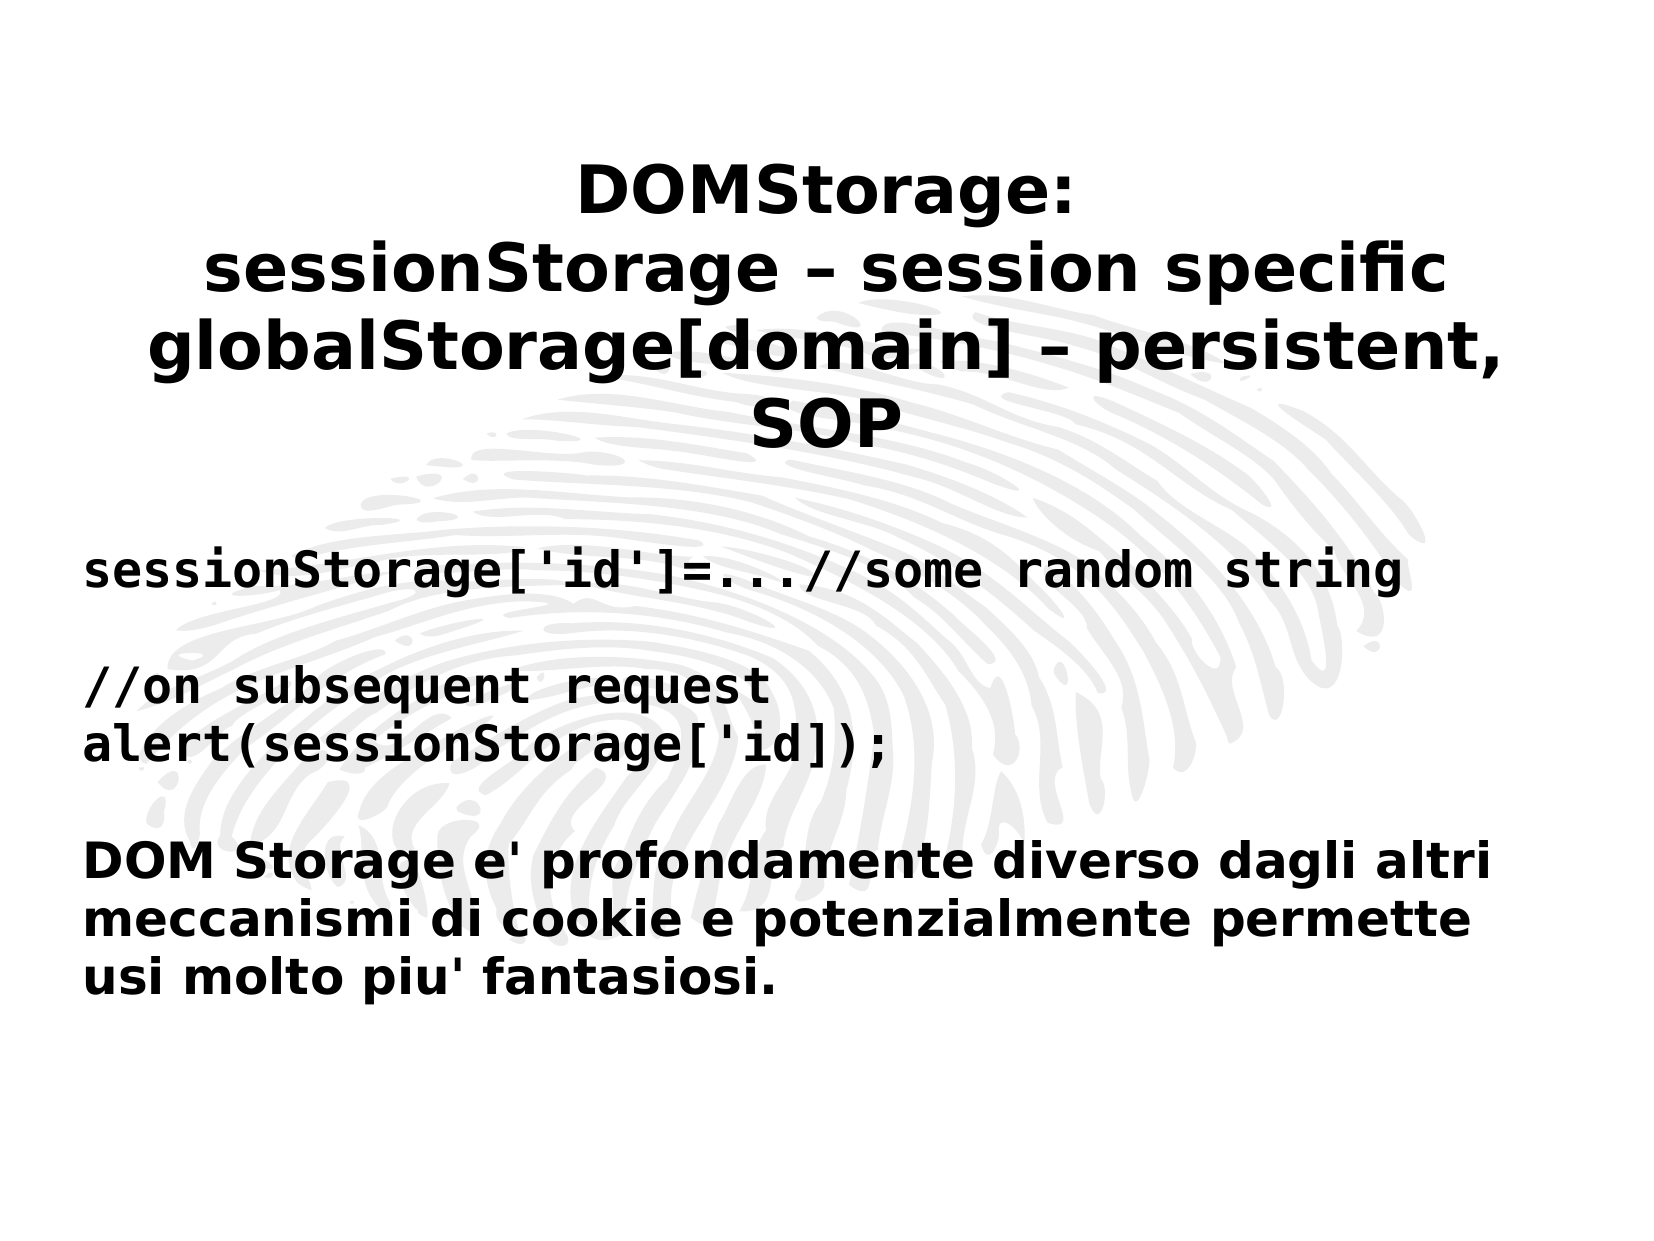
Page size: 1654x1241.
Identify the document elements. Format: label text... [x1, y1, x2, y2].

subtitle DOMStorage: sessionStorage – session specific globalStorage[domain] – persistent, SOP sessionStorage['id']=...//some random string //on subsequent request alert(sessionStorage['id]); DOM Storage e' profondamente diverso dagli altri meccanismi di cookie e potenzialmente permette usi molto piu' fantasiosi. [82, 56, 1571, 1102]
